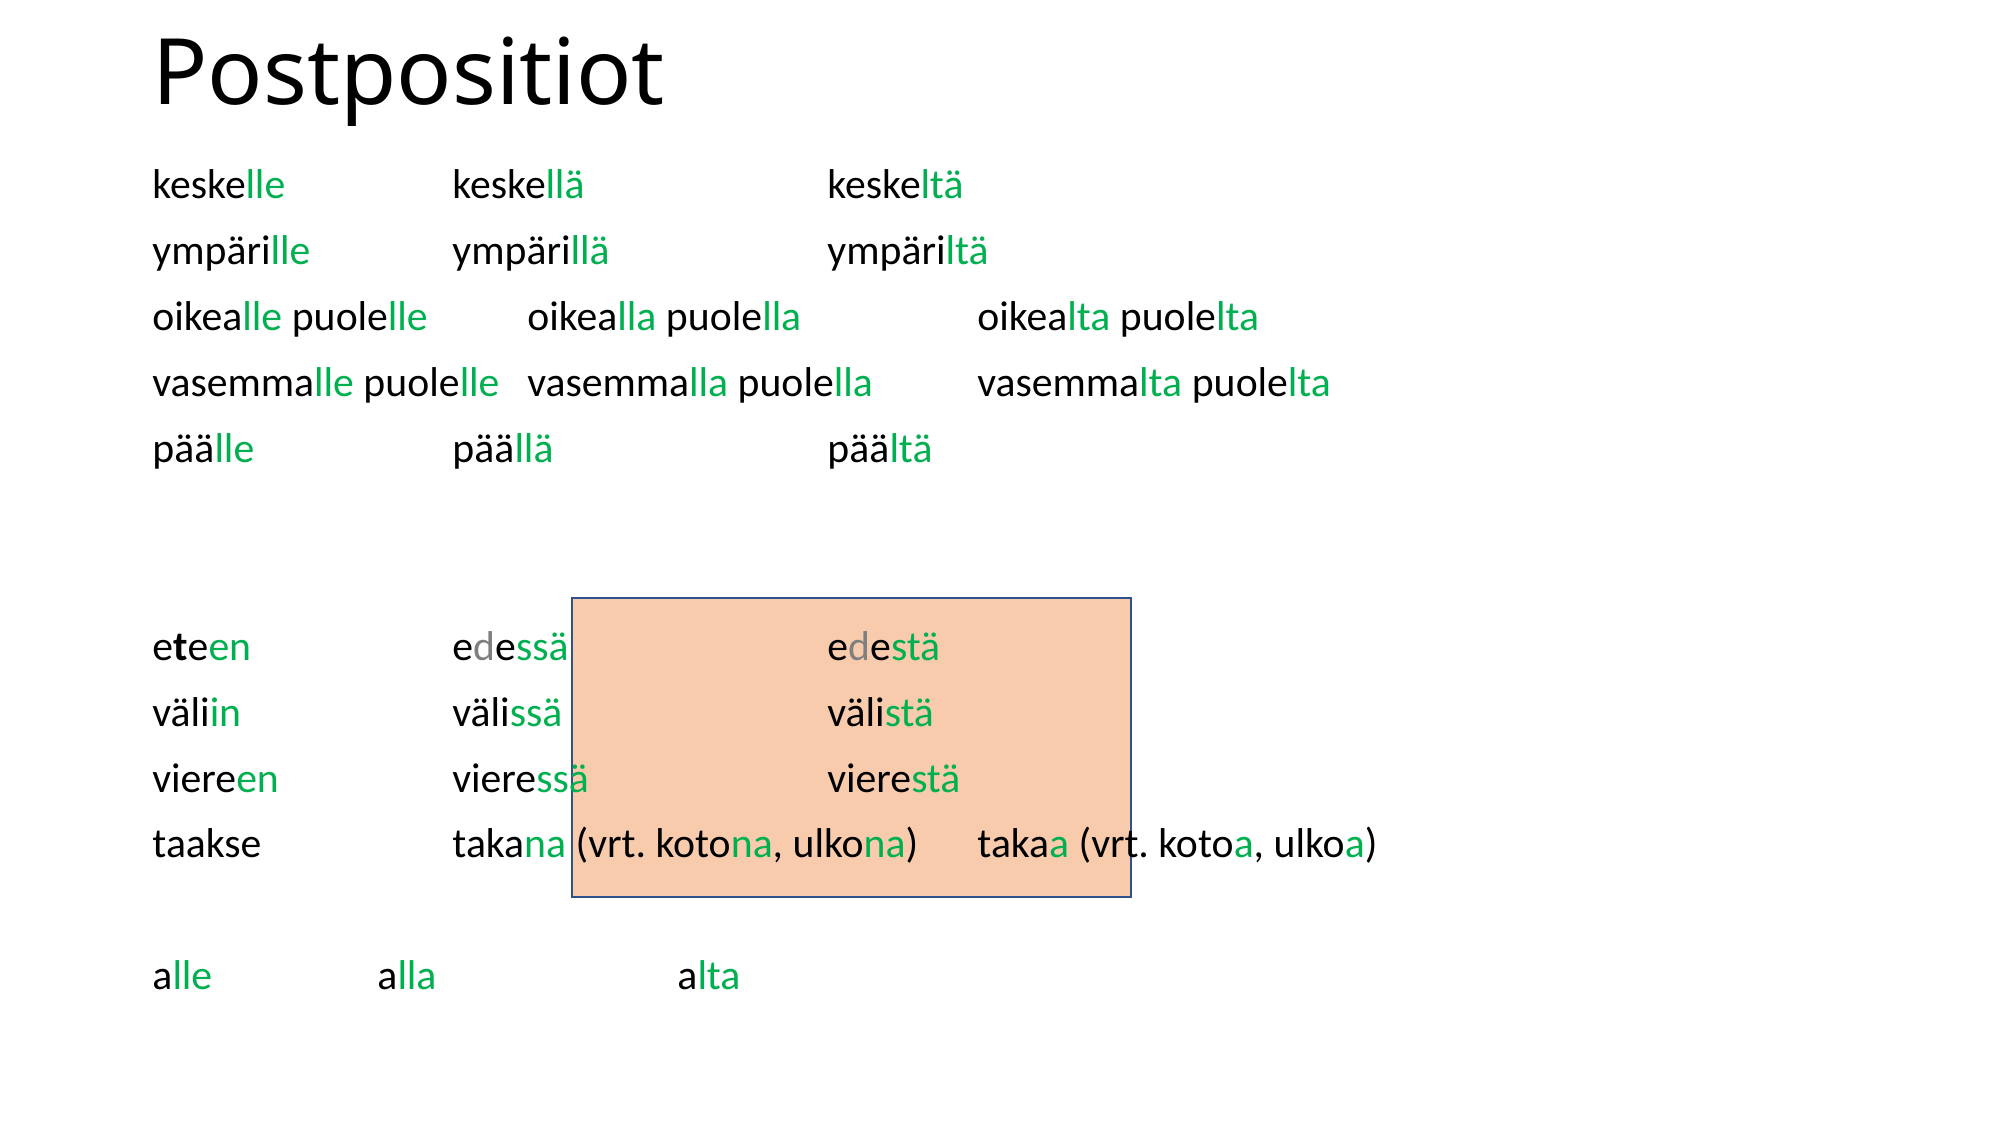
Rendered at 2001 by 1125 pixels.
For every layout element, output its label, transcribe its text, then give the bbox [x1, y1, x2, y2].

list keskelle keskellä keskeltä ympärille ympärillä ympäriltä oikealle puolelle oikealla puolella oikealta puolelta vasemmalle puolelle vasemmalla puolella vasemmalta puolelta päälle päällä päältä eteen edessä edestä väliin välissä välistä viereen vieressä vierestä taakse takana (vrt. kotona, ulkona) takaa (vrt. kotoa, ulkoa) alle alla alta [137, 155, 1863, 1042]
title Postpositiot [137, 0, 1863, 155]
